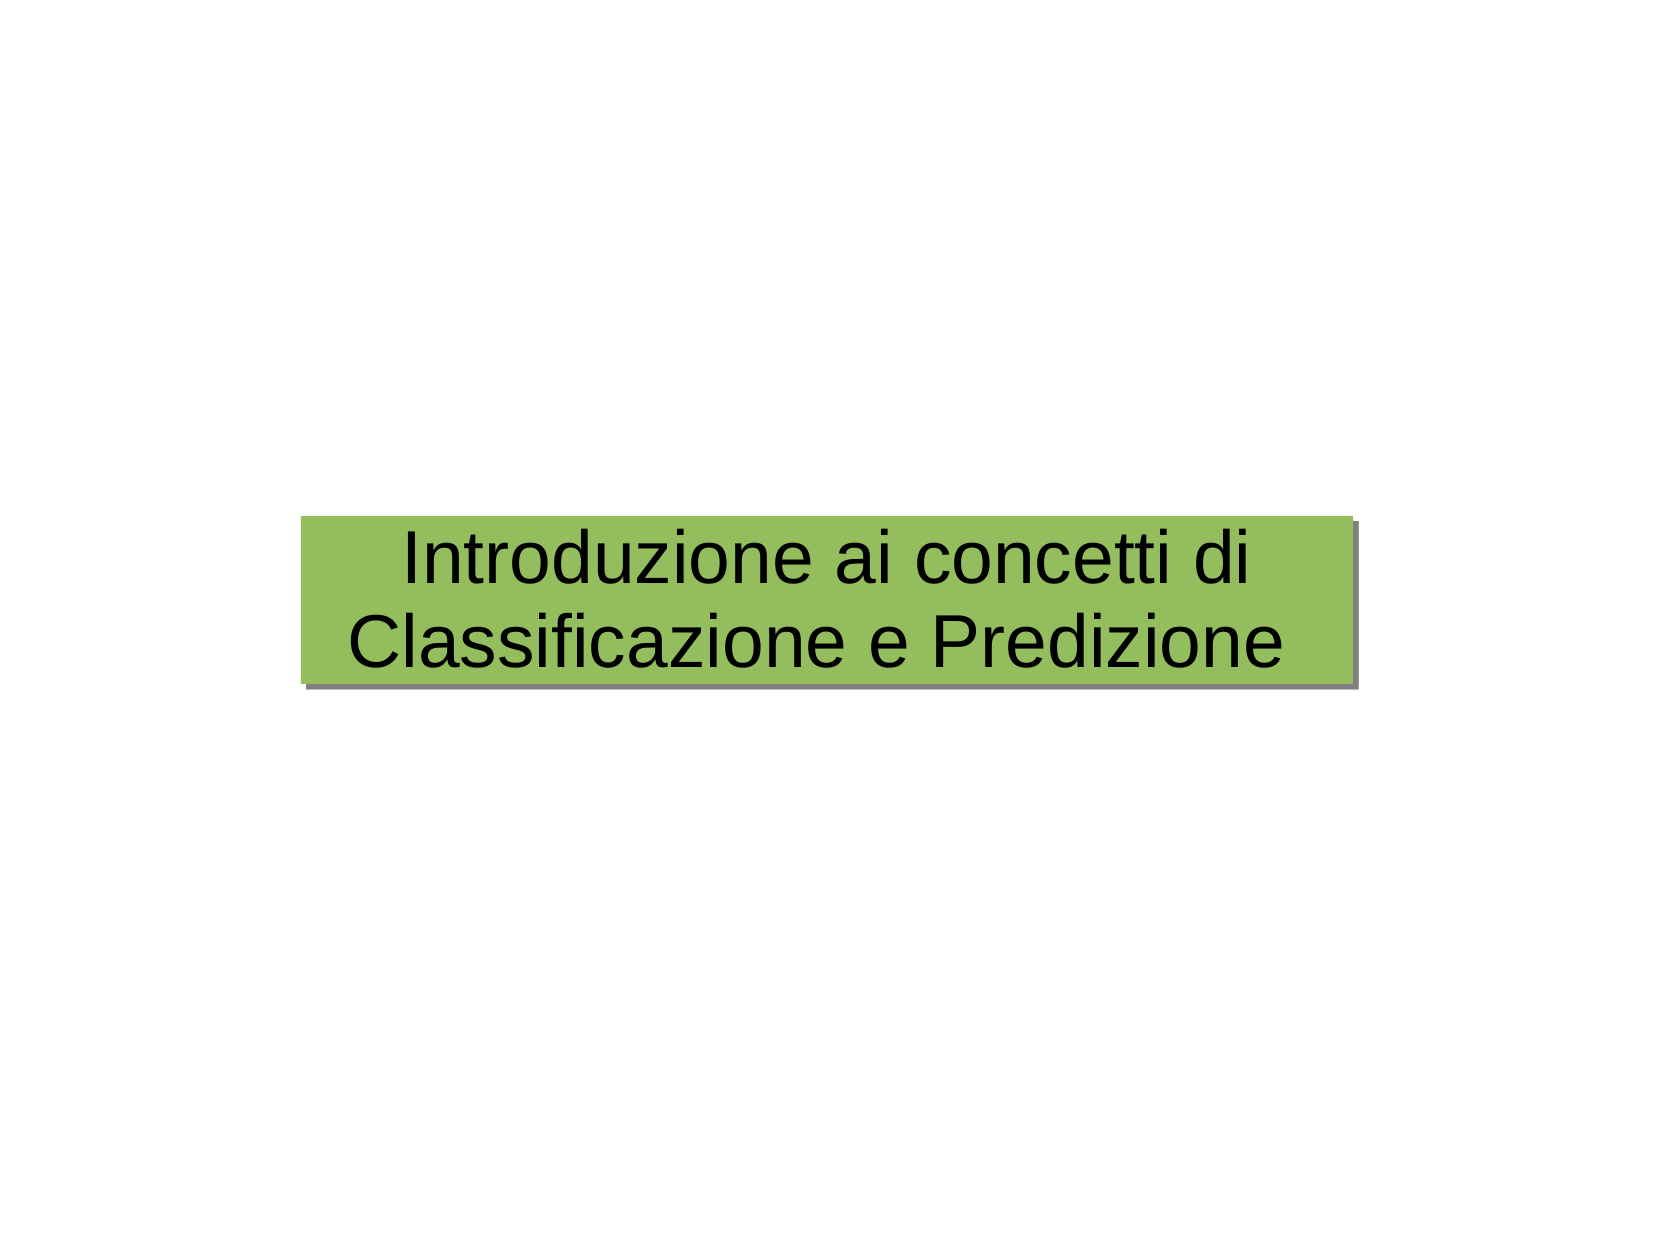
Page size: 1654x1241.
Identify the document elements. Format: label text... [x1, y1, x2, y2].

text_box Introduzione ai concetti di Classificazione e Predizione [300, 515, 1353, 684]
